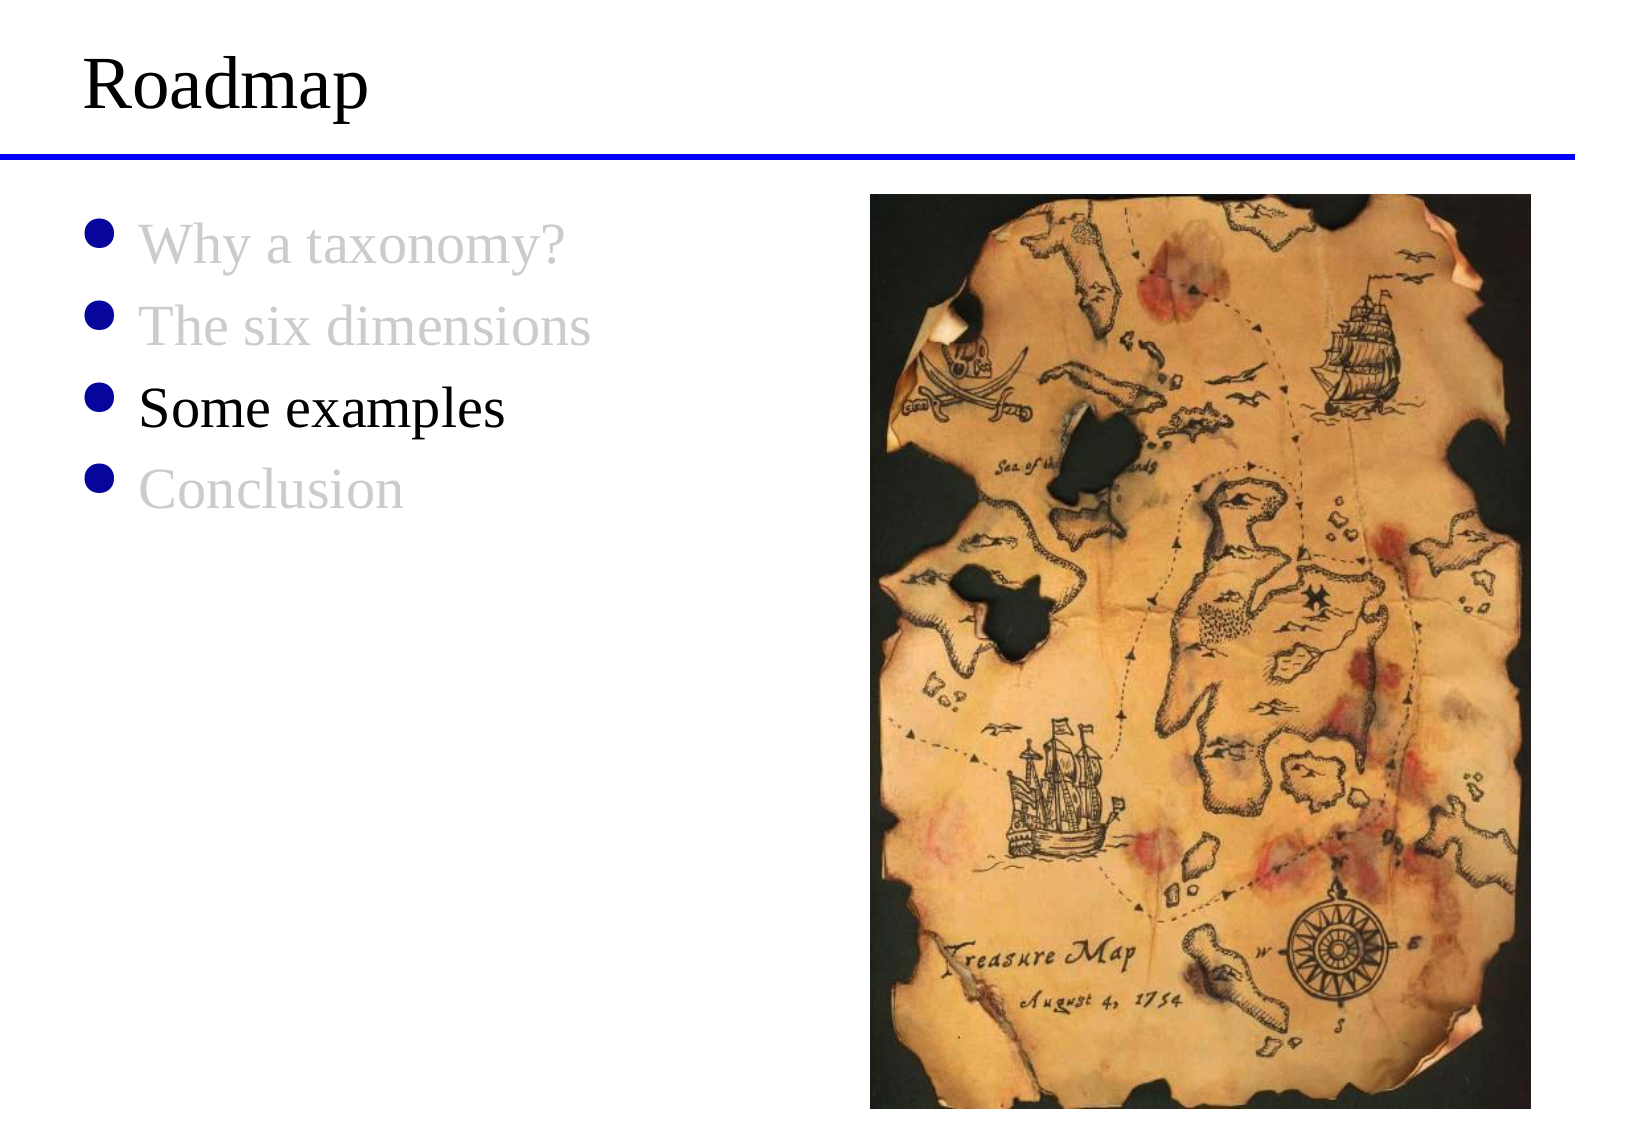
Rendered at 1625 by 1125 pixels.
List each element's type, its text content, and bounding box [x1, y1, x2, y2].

list Why a taxonomy? The six dimensions Some examples Conclusion [67, 198, 870, 1061]
picture [870, 194, 1531, 1109]
title Roadmap [67, 27, 1544, 131]
